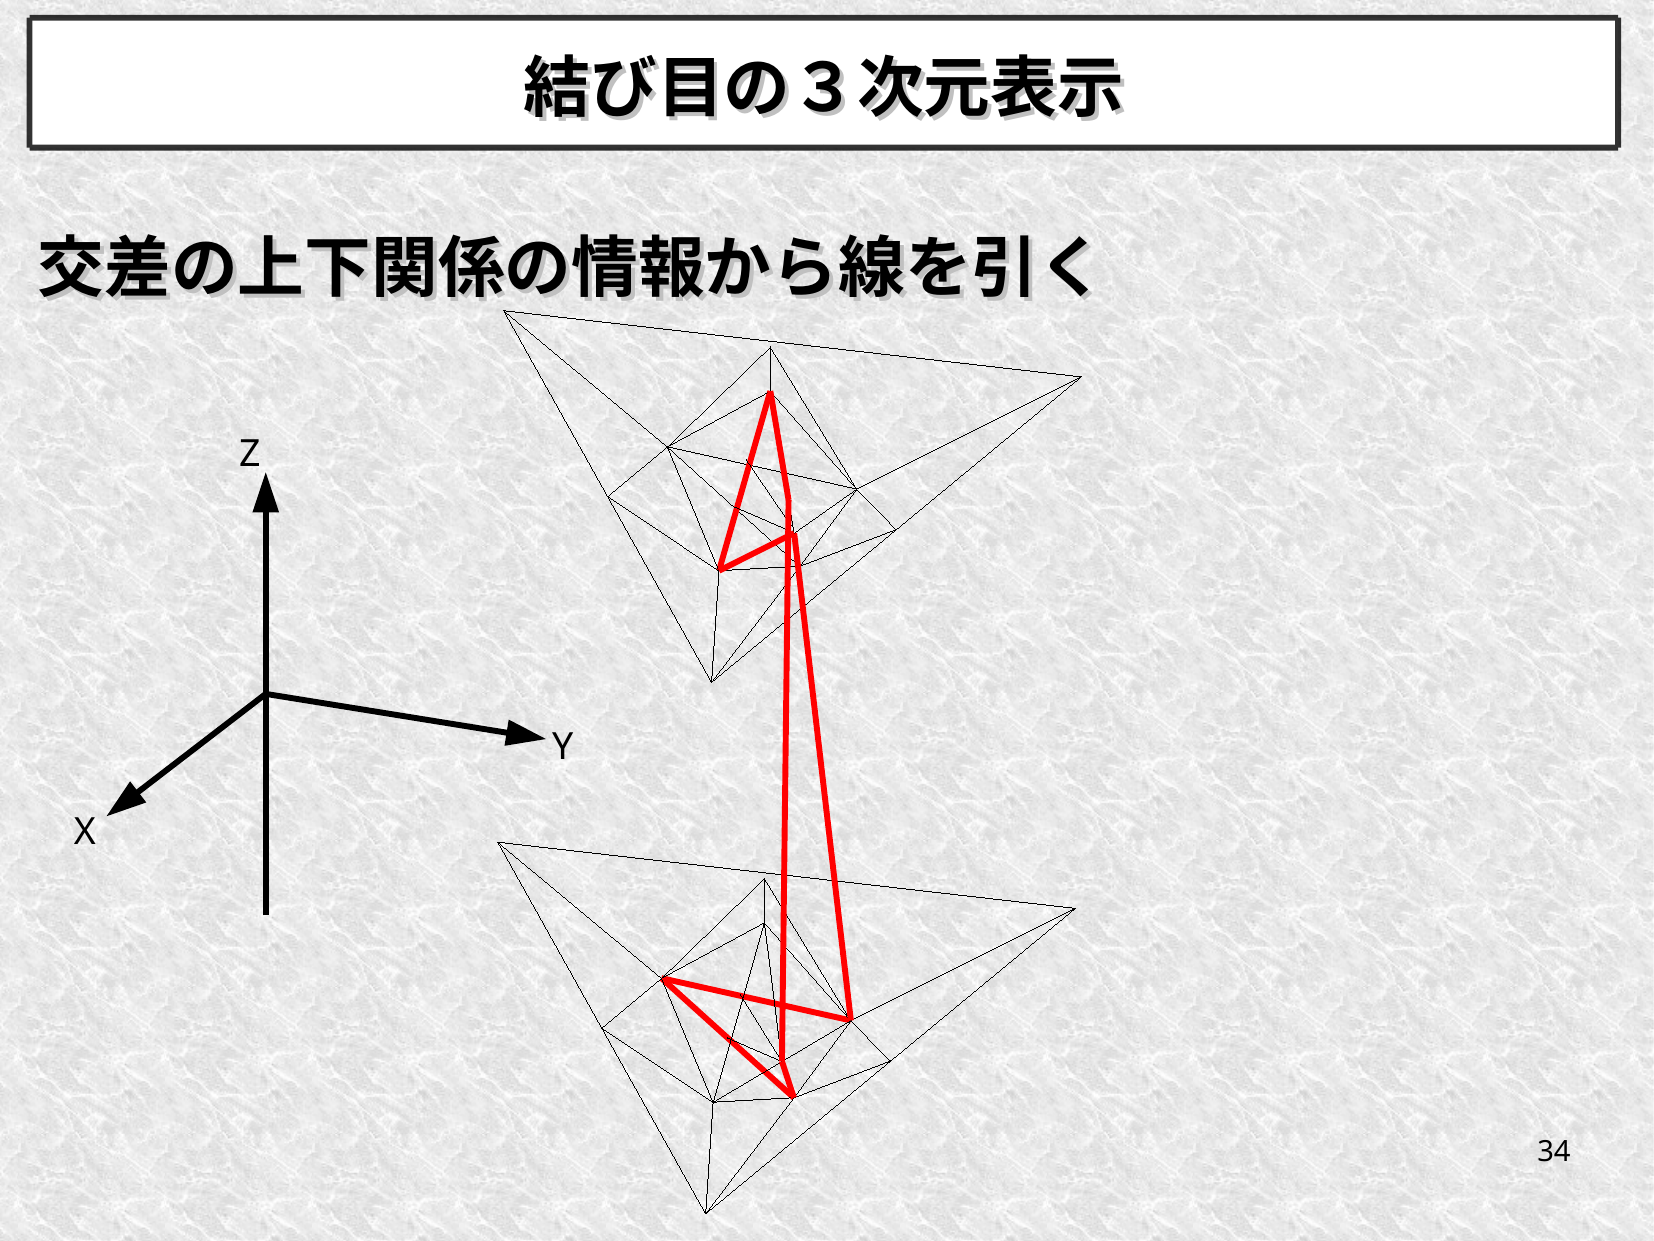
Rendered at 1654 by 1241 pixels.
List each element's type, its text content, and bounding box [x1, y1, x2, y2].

text_box Y [537, 712, 597, 768]
text_box X [59, 797, 119, 853]
text_box Z [224, 419, 284, 475]
text_box 交差の上下関係の情報から線を引く [22, 206, 1105, 296]
picture [0, 0, 1654, 1241]
text_box 結び目の３次元表示 [29, 17, 1619, 148]
